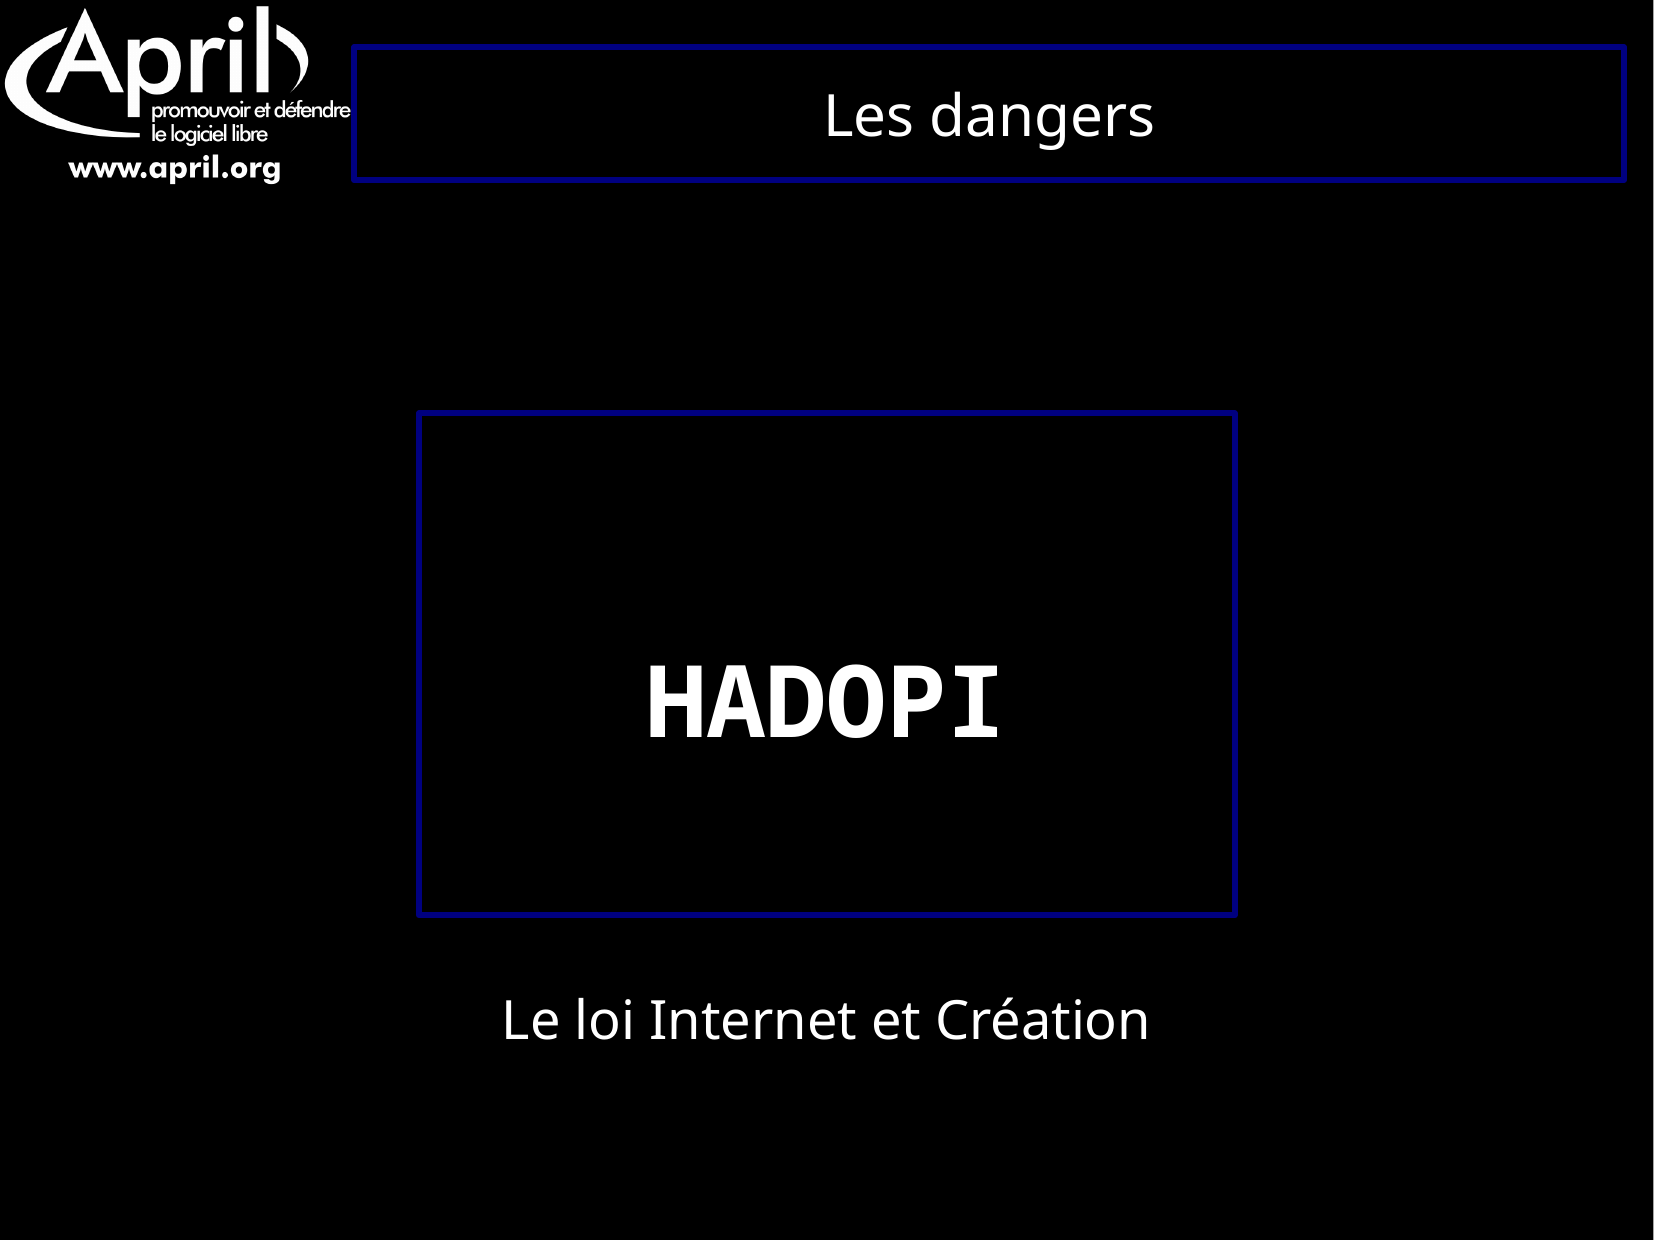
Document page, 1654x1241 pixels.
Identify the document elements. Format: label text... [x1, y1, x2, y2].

text_box Le loi Internet et Création [191, 974, 1462, 1053]
title Les dangers [354, 47, 1625, 181]
title HADOPI [418, 413, 1235, 916]
picture [0, 0, 355, 200]
